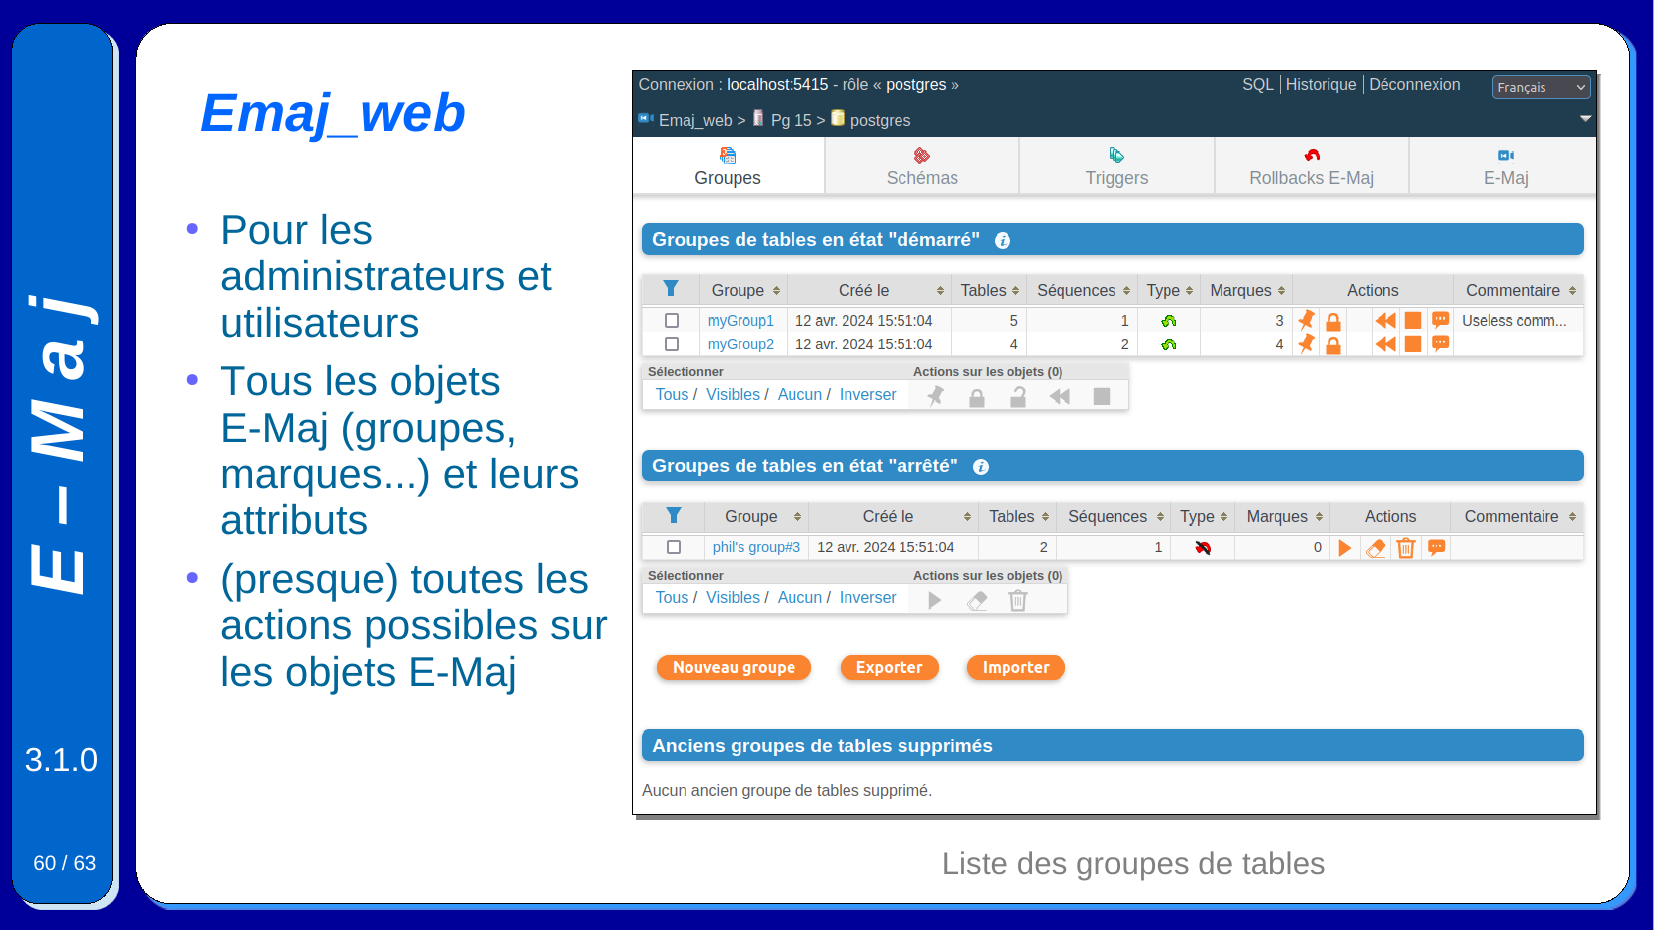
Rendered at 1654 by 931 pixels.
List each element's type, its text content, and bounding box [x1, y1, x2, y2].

picture [632, 70, 1597, 815]
text_box Liste des groupes de tables [927, 838, 1342, 889]
list Pour les administrateurs et utilisateurs Tous les objets E-Maj (groupes, marques...) et leurs attributs (presque) toutes les actions possibles sur les objets E-Maj [167, 206, 632, 756]
title Emaj_web [200, 34, 1575, 191]
